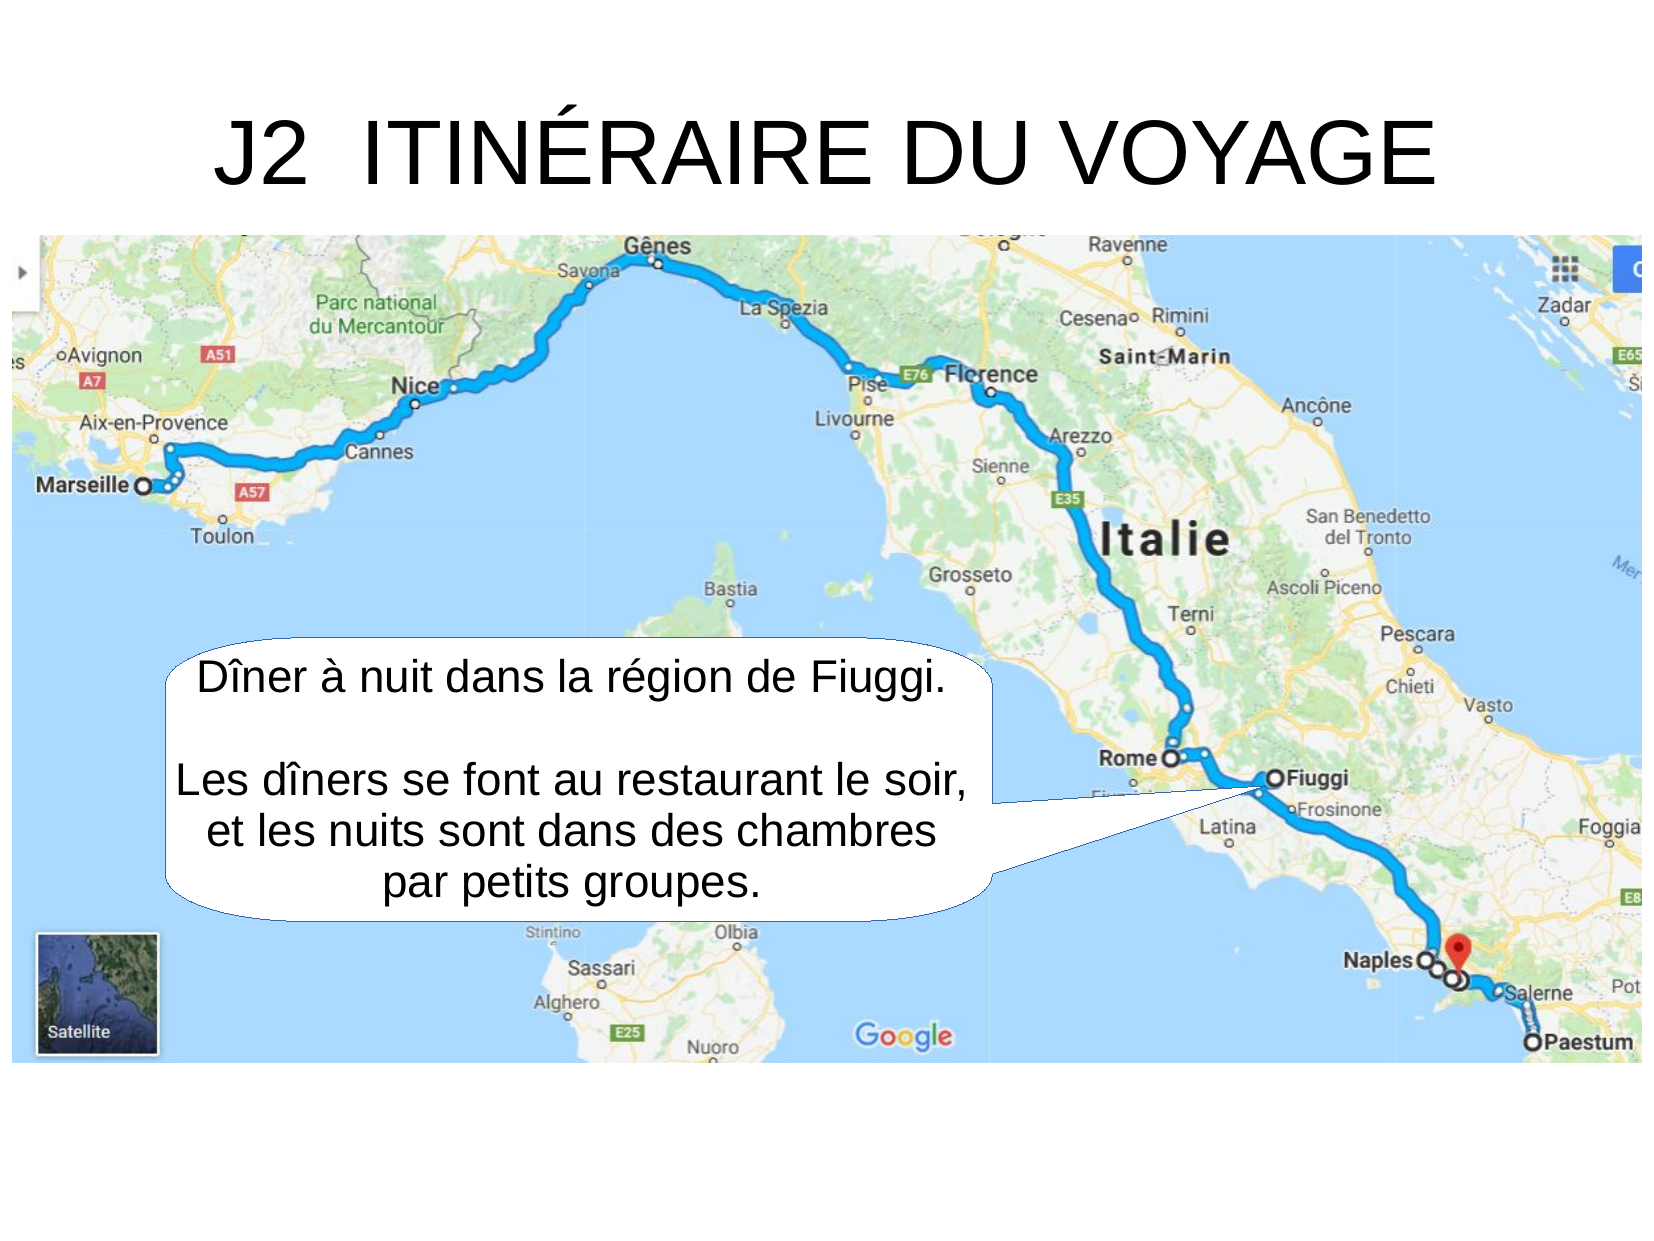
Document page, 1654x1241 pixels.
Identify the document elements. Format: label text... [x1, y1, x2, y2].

title J2 ITINÉRAIRE DU VOYAGE [82, 49, 1571, 235]
picture [12, 235, 1642, 1063]
text_box Dîner à nuit dans la région de Fiuggi. Les dîners se font au restaurant le soir, et les nuits sont dans des chambres par petits groupes. [165, 637, 1266, 922]
